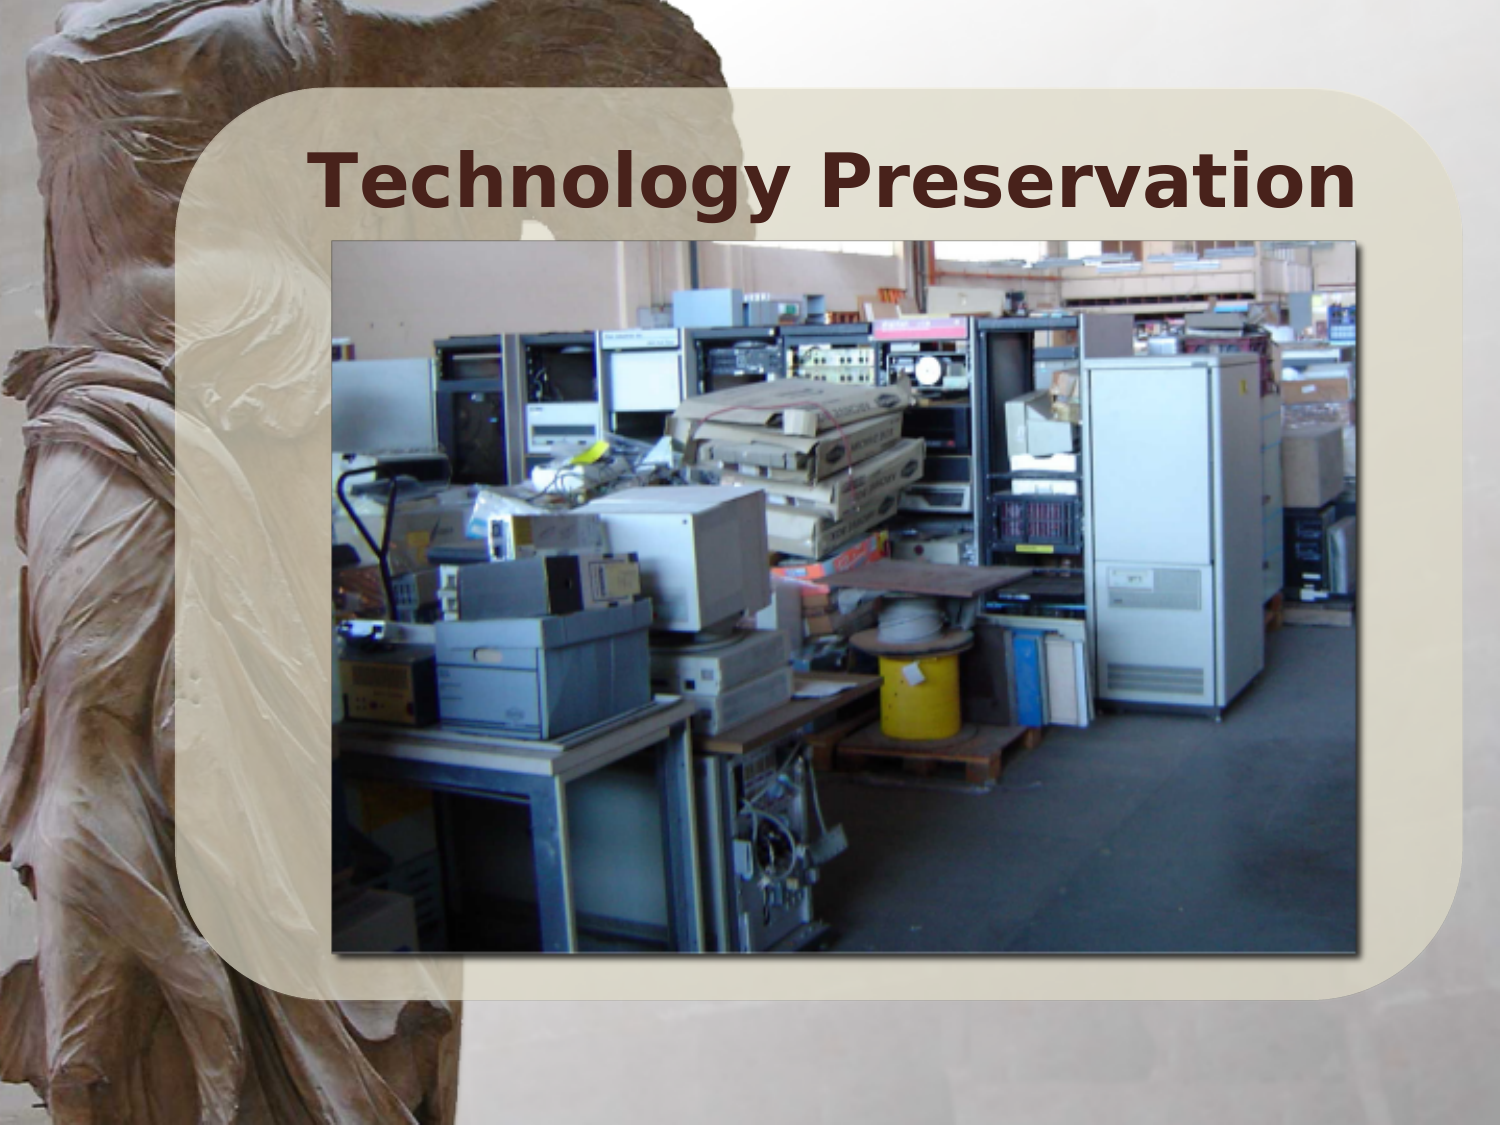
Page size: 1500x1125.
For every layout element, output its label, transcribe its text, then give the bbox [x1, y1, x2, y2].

picture [0, 0, 1500, 1125]
title Technology Preservation [200, 87, 1375, 276]
